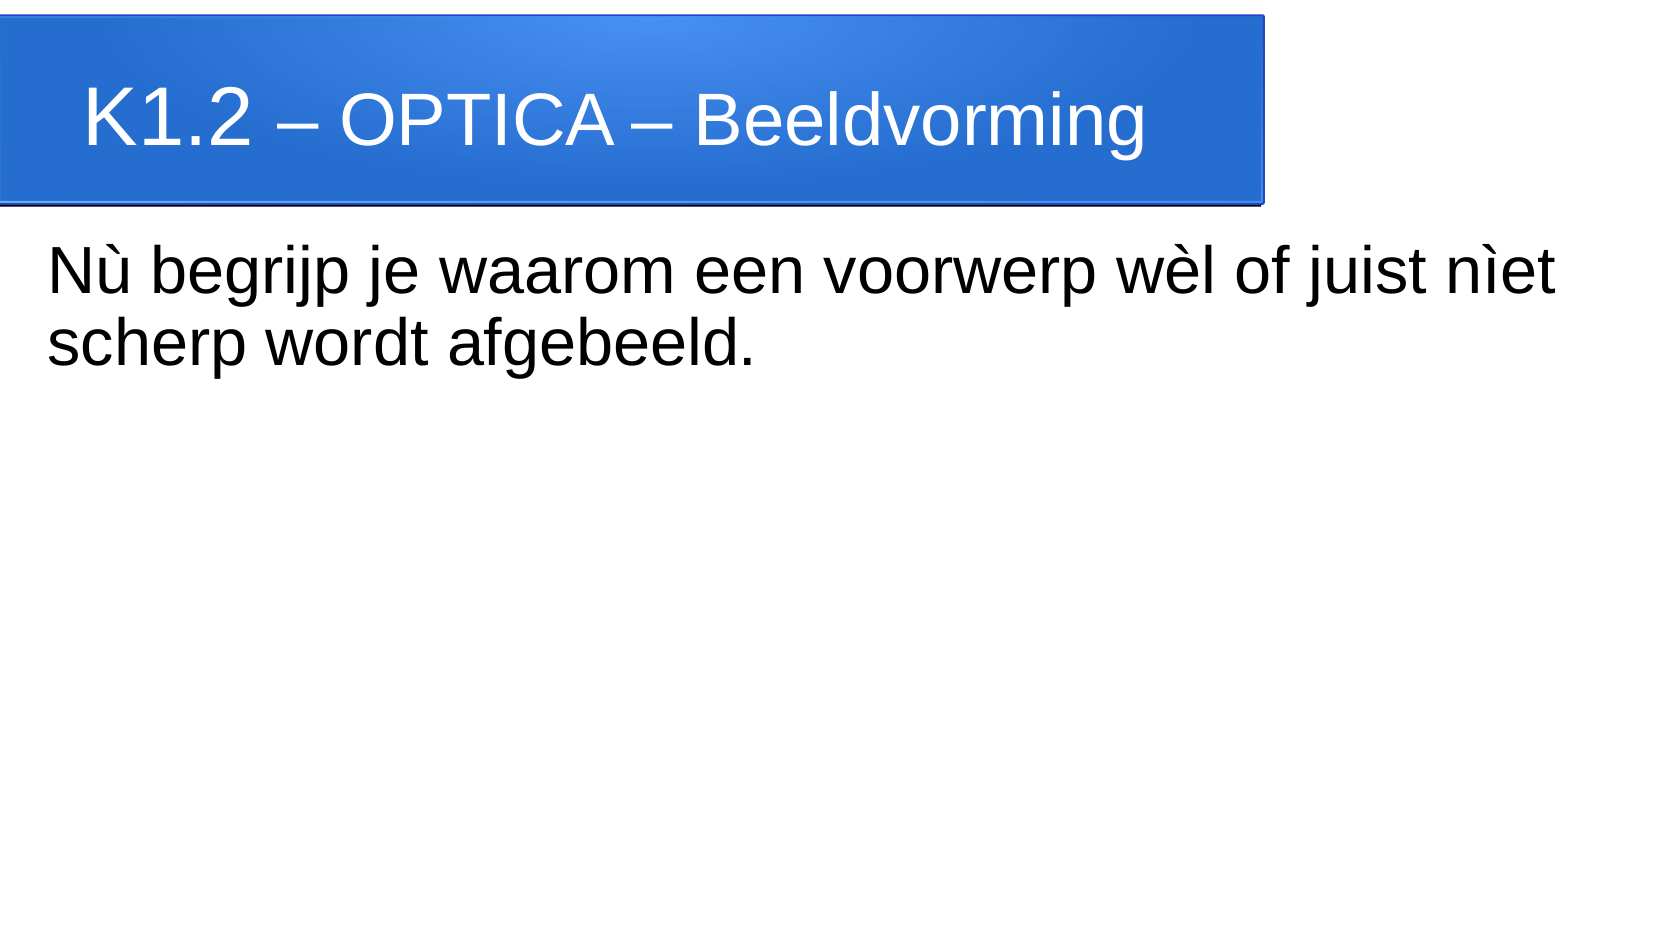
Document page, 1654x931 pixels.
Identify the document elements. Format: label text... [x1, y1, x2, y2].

subtitle Nù begrijp je waarom een voorwerp wèl of juist nìet scherp wordt afgebeeld. [47, 236, 1607, 922]
title K1.2 – OPTICA – Beeldvorming [82, 35, 1235, 189]
